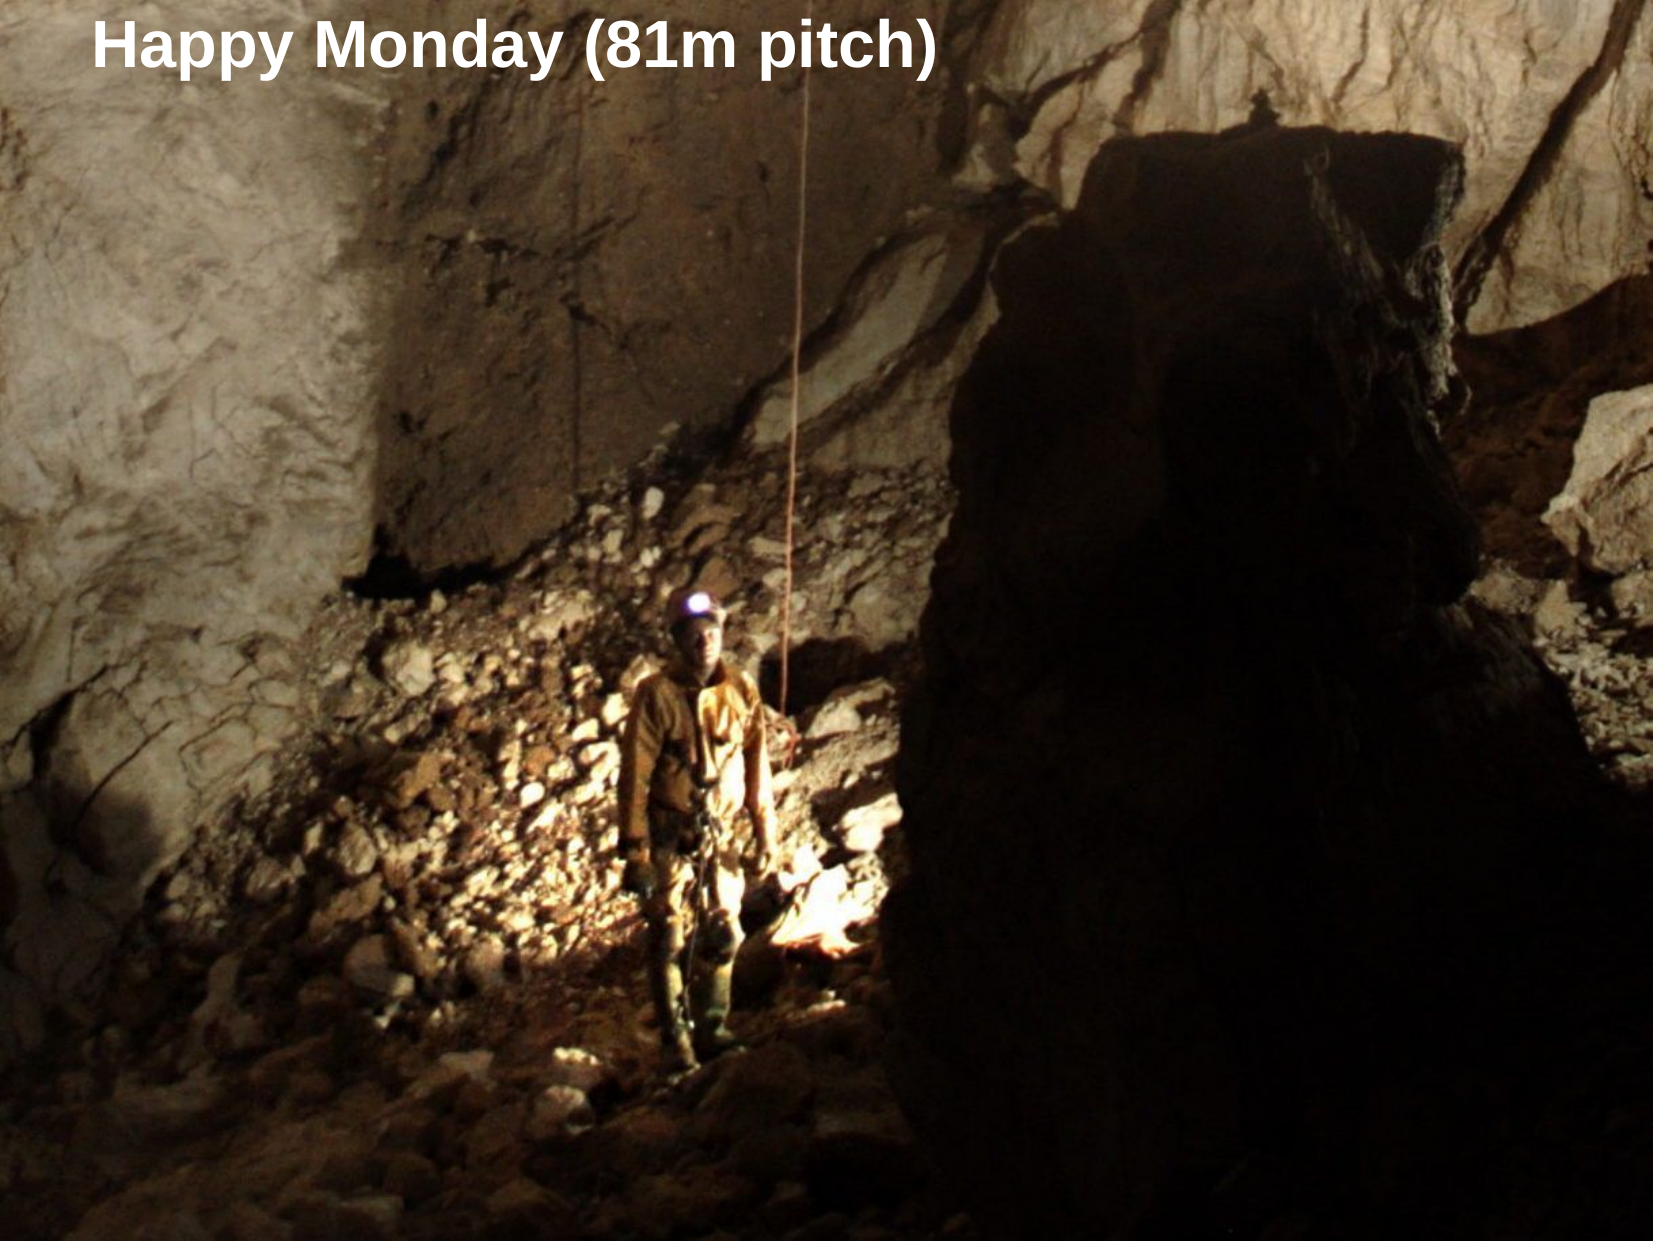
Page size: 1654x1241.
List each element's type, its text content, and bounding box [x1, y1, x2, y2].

text_box Happy Monday (81m pitch) [76, 0, 955, 90]
picture [0, 0, 1653, 1241]
